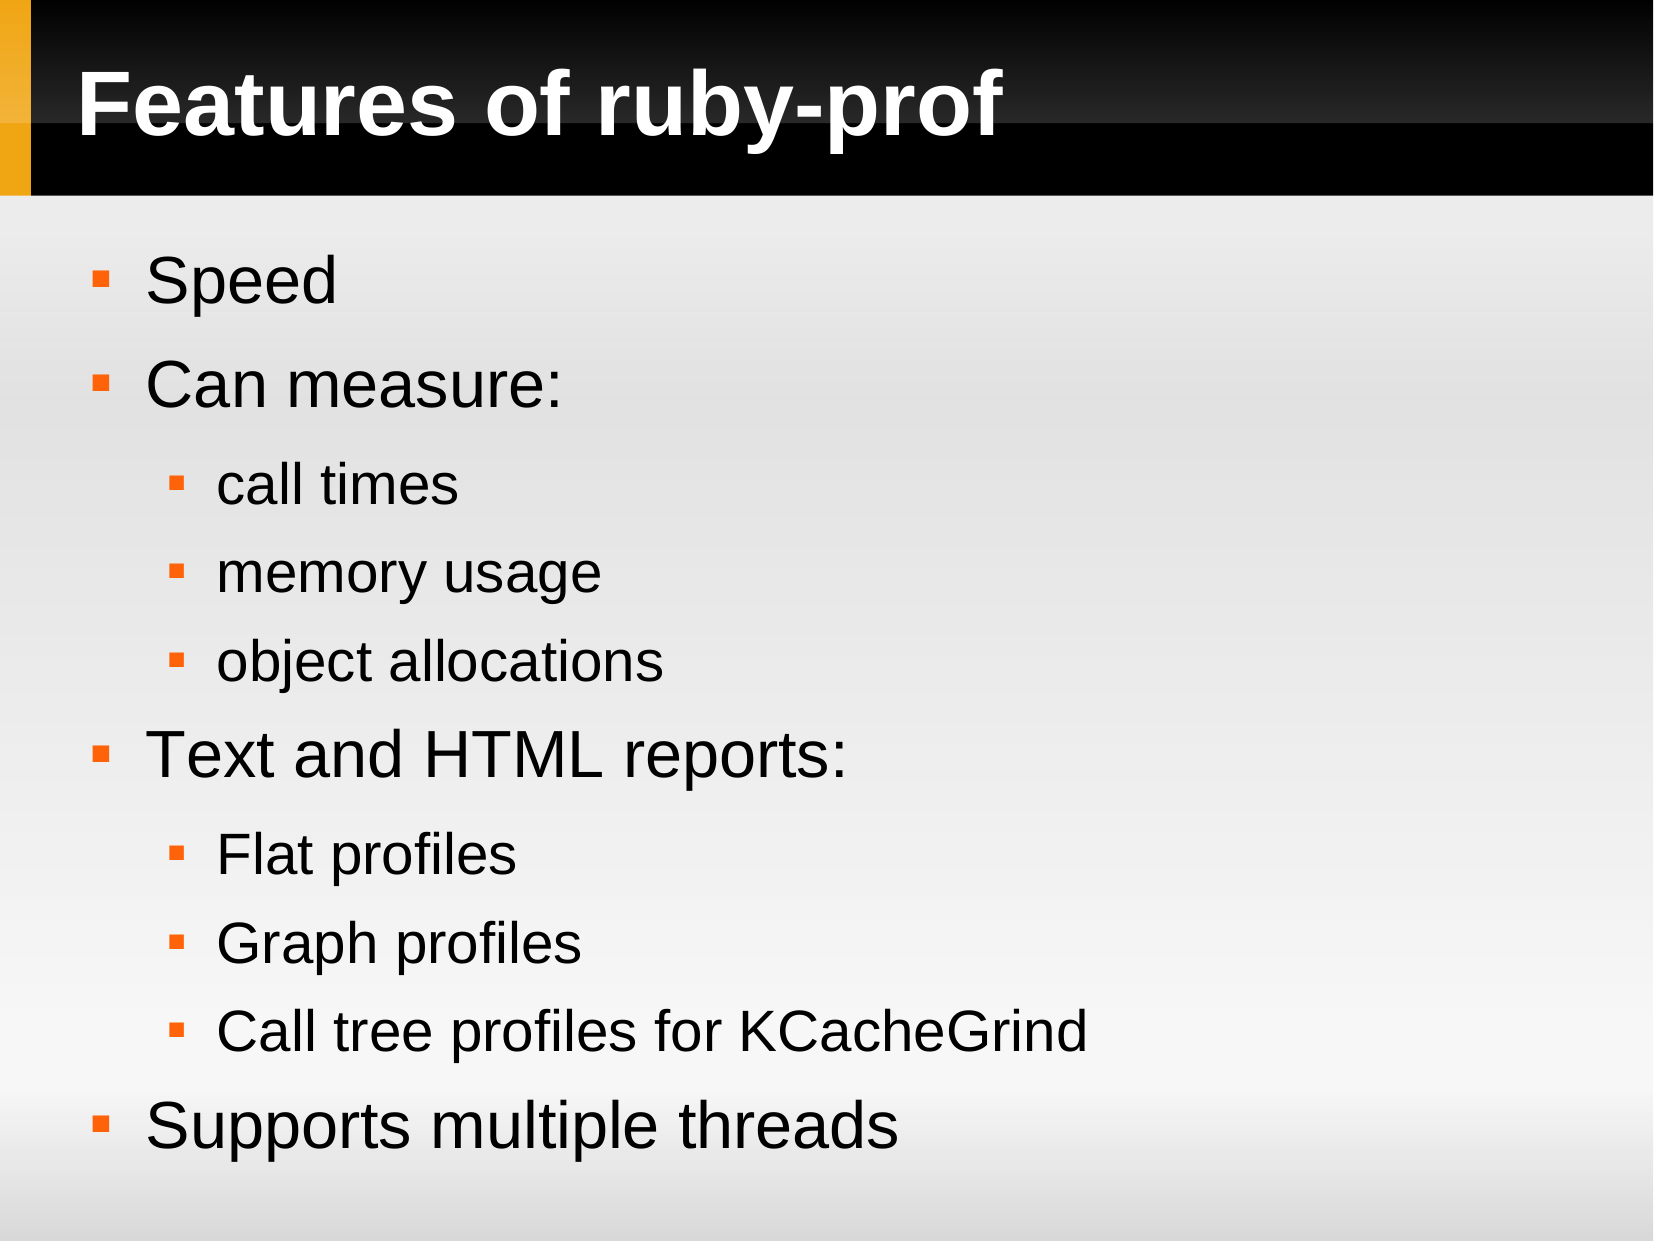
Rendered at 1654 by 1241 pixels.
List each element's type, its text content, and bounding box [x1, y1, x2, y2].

title Features of ruby-prof [76, 0, 1565, 208]
list Speed Can measure: call times memory usage object allocations Text and HTML reports: Flat profiles Graph profiles Call tree profiles for KCacheGrind Supports multiple threads [74, 243, 1563, 1162]
picture [0, 0, 1654, 1241]
